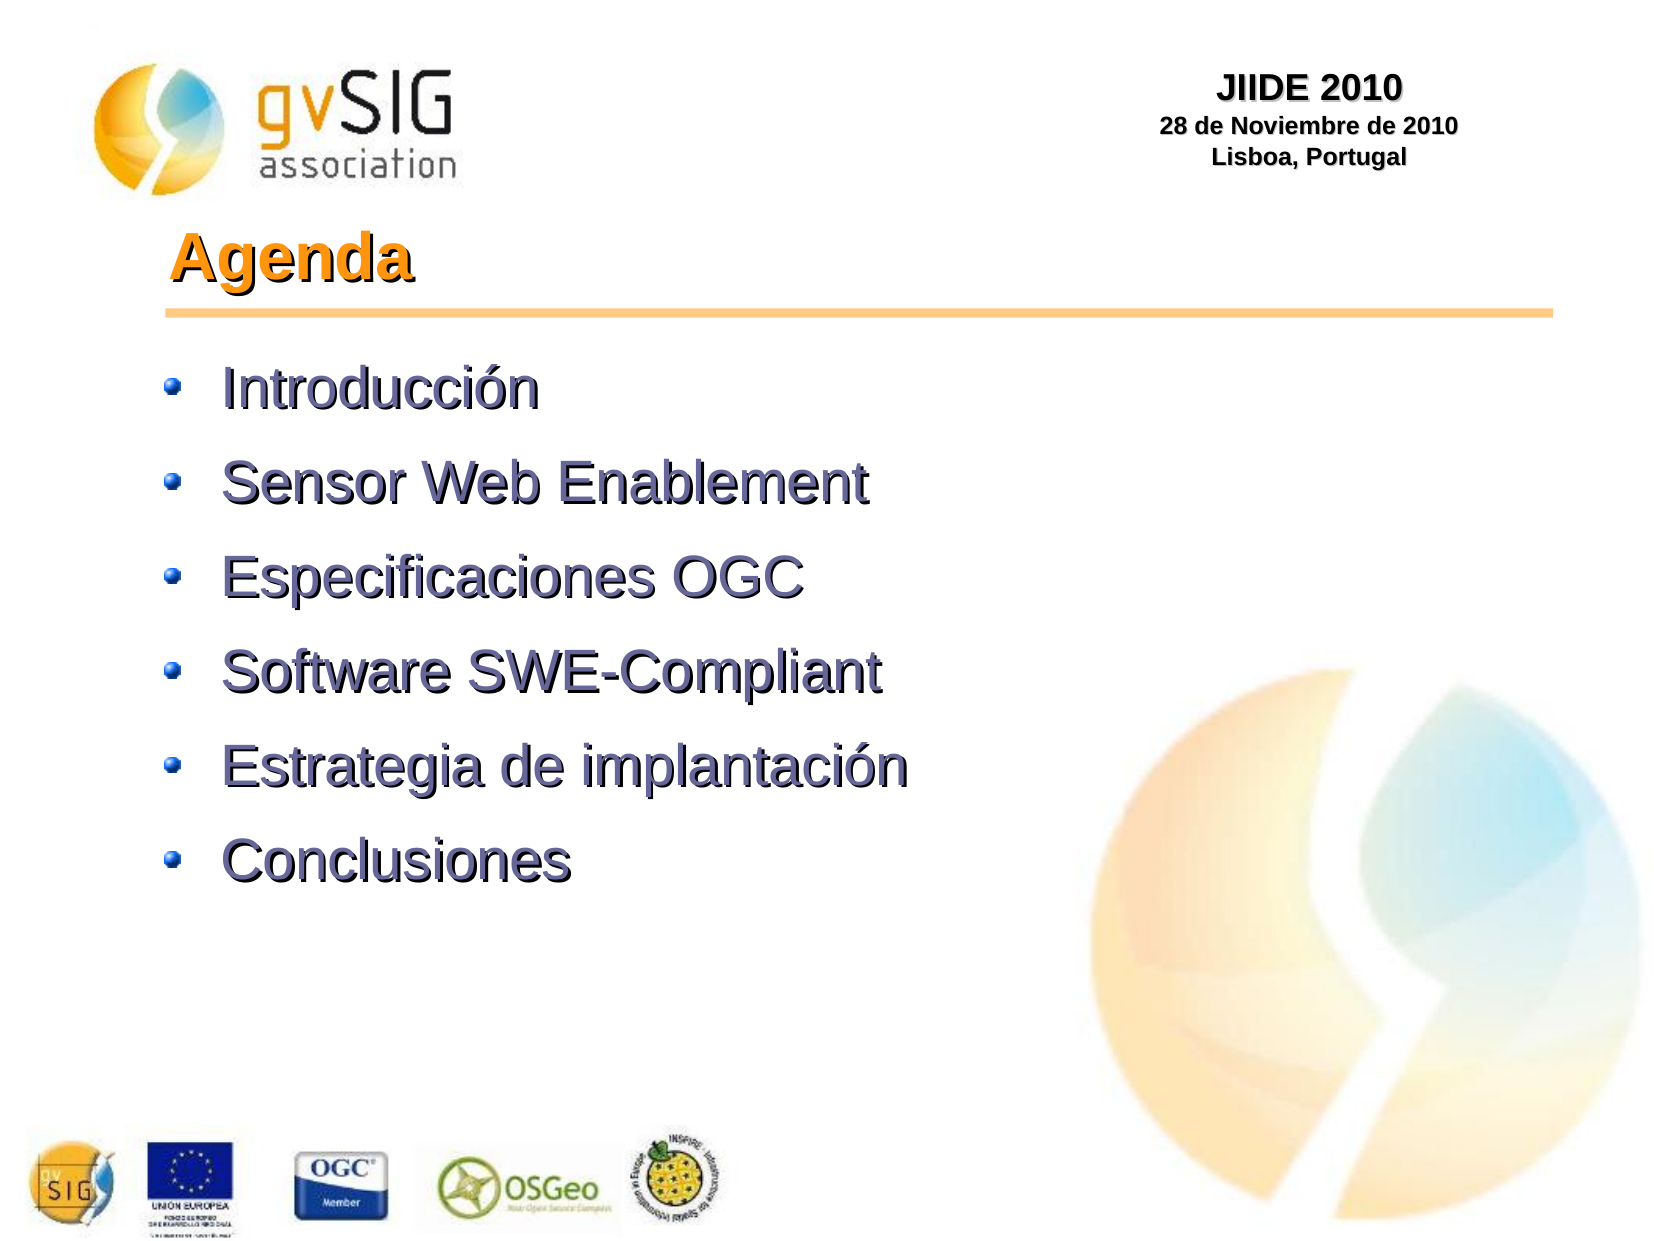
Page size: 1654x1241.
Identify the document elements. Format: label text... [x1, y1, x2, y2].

text_box Agenda [153, 212, 569, 302]
picture [1, 0, 1654, 1241]
list Introducción Sensor Web Enablement Especificaciones OGC Software SWE-Compliant Estrategia de implantación Conclusiones [164, 354, 1359, 1123]
